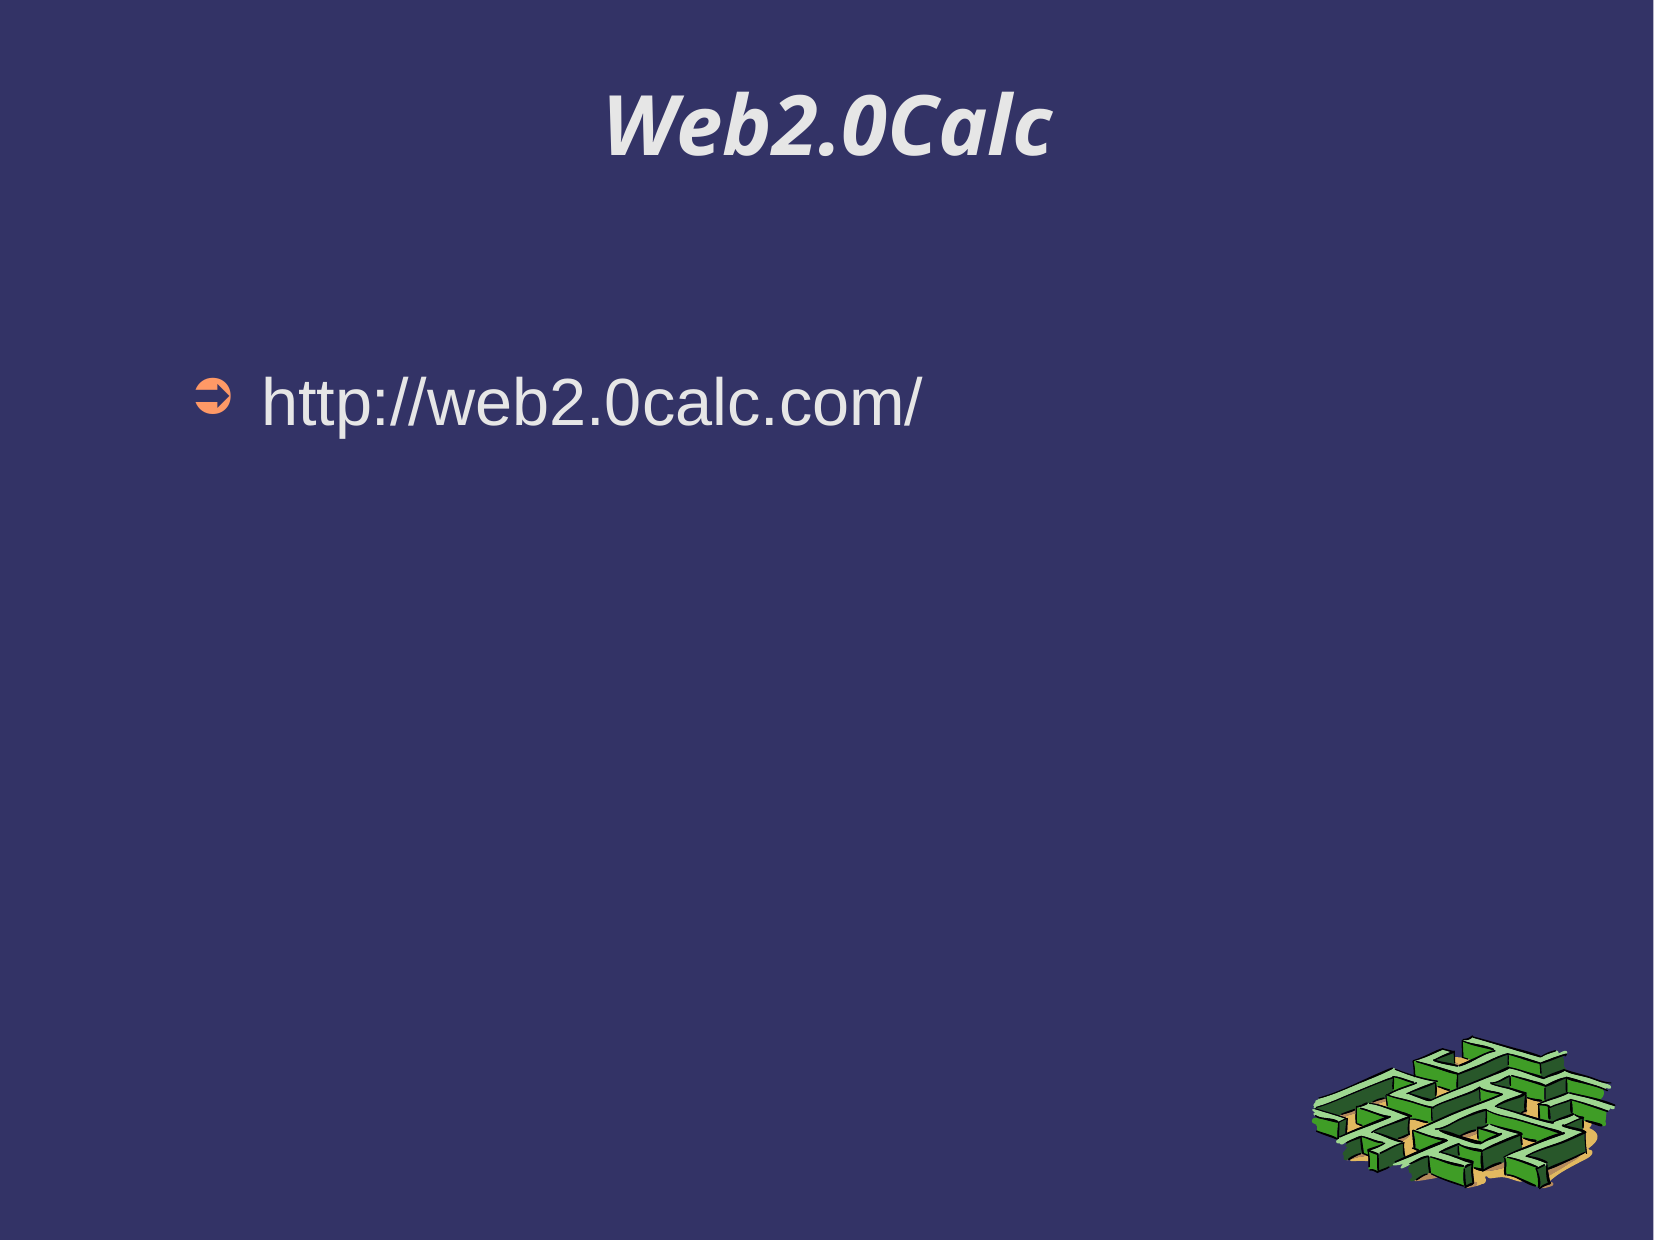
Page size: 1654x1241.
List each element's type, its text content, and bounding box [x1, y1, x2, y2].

title Web2.0Calc [121, 19, 1534, 227]
list http://web2.0calc.com/ [178, 364, 1570, 1147]
